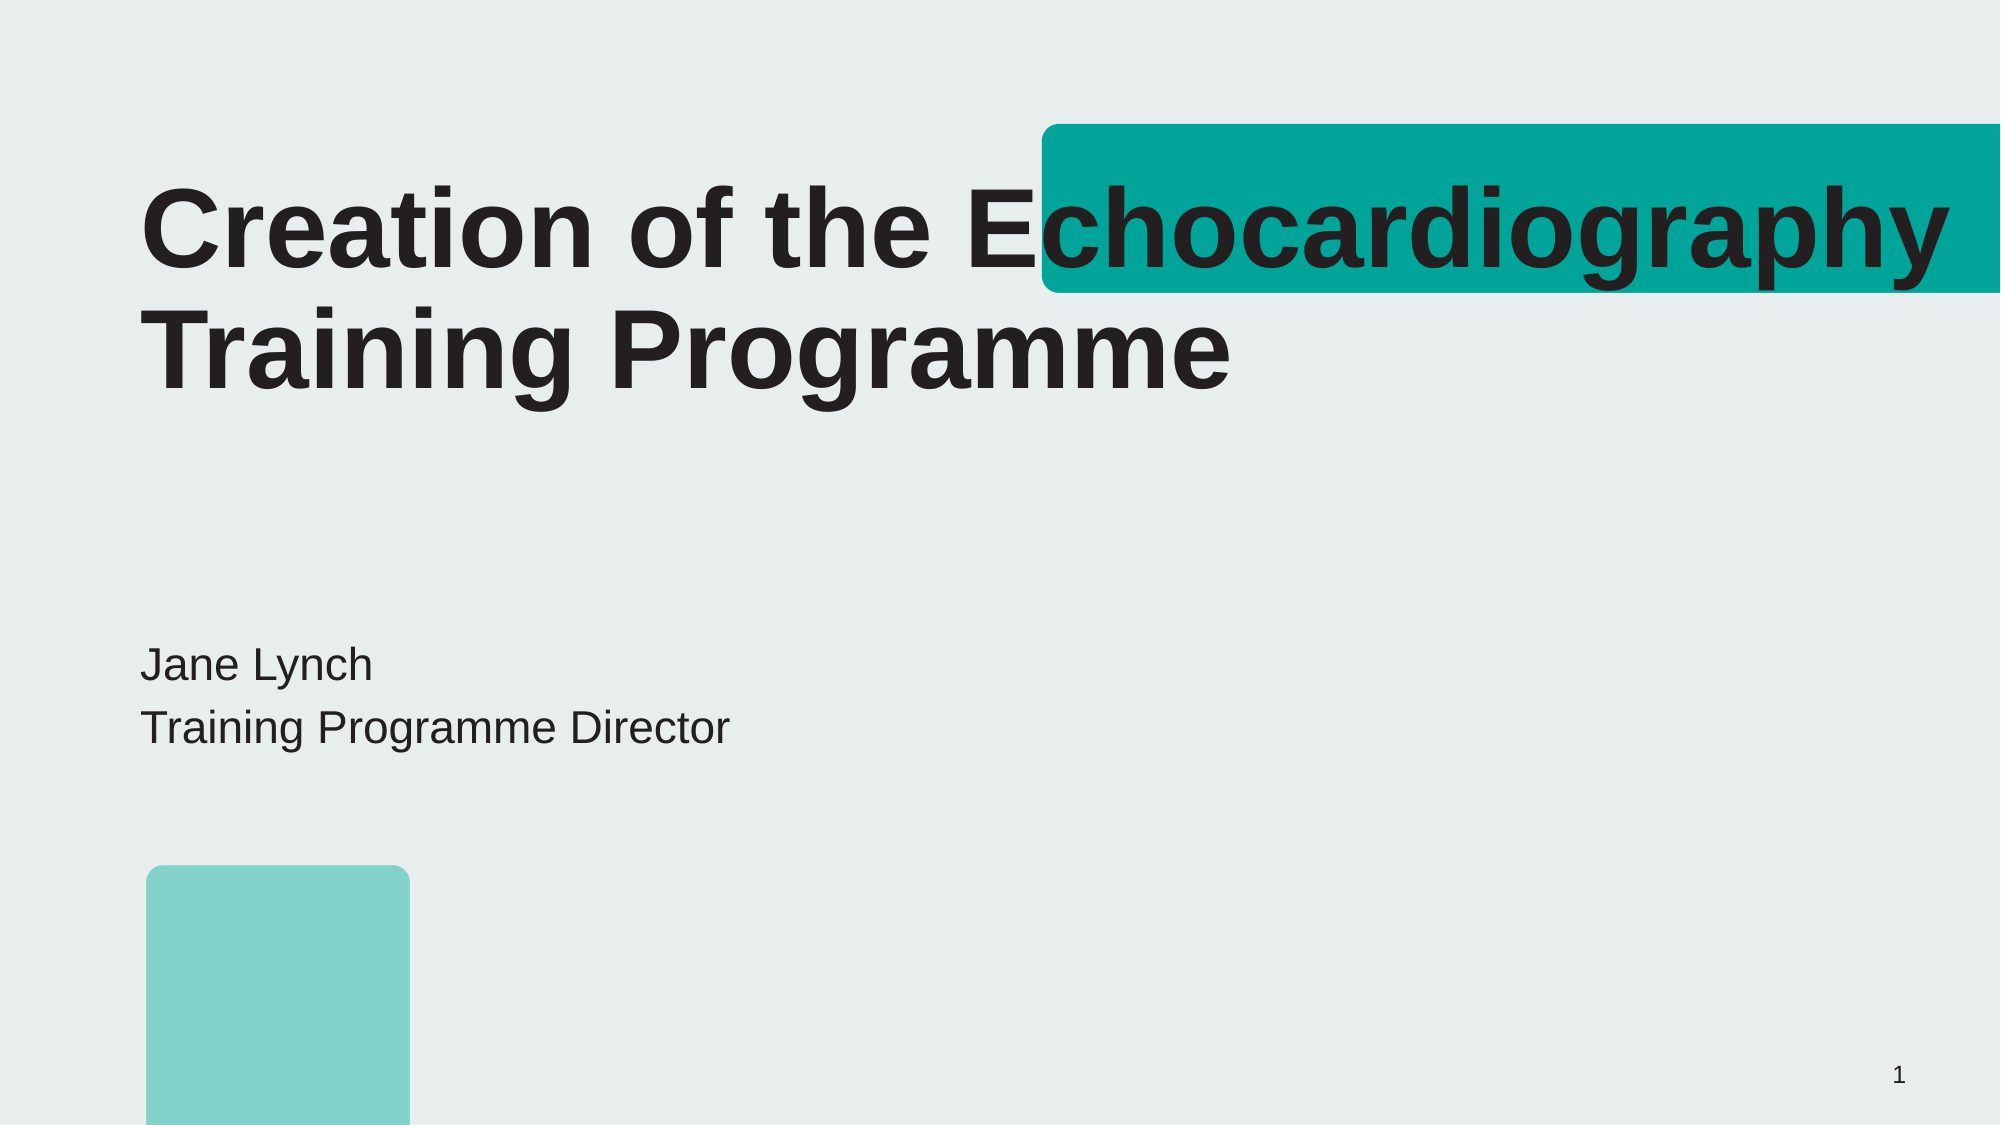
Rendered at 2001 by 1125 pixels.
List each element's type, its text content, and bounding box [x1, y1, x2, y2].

list Creation of the Echocardiography Training Programme [140, 170, 1964, 428]
list Jane Lynch Training Programme Director [140, 640, 1109, 869]
